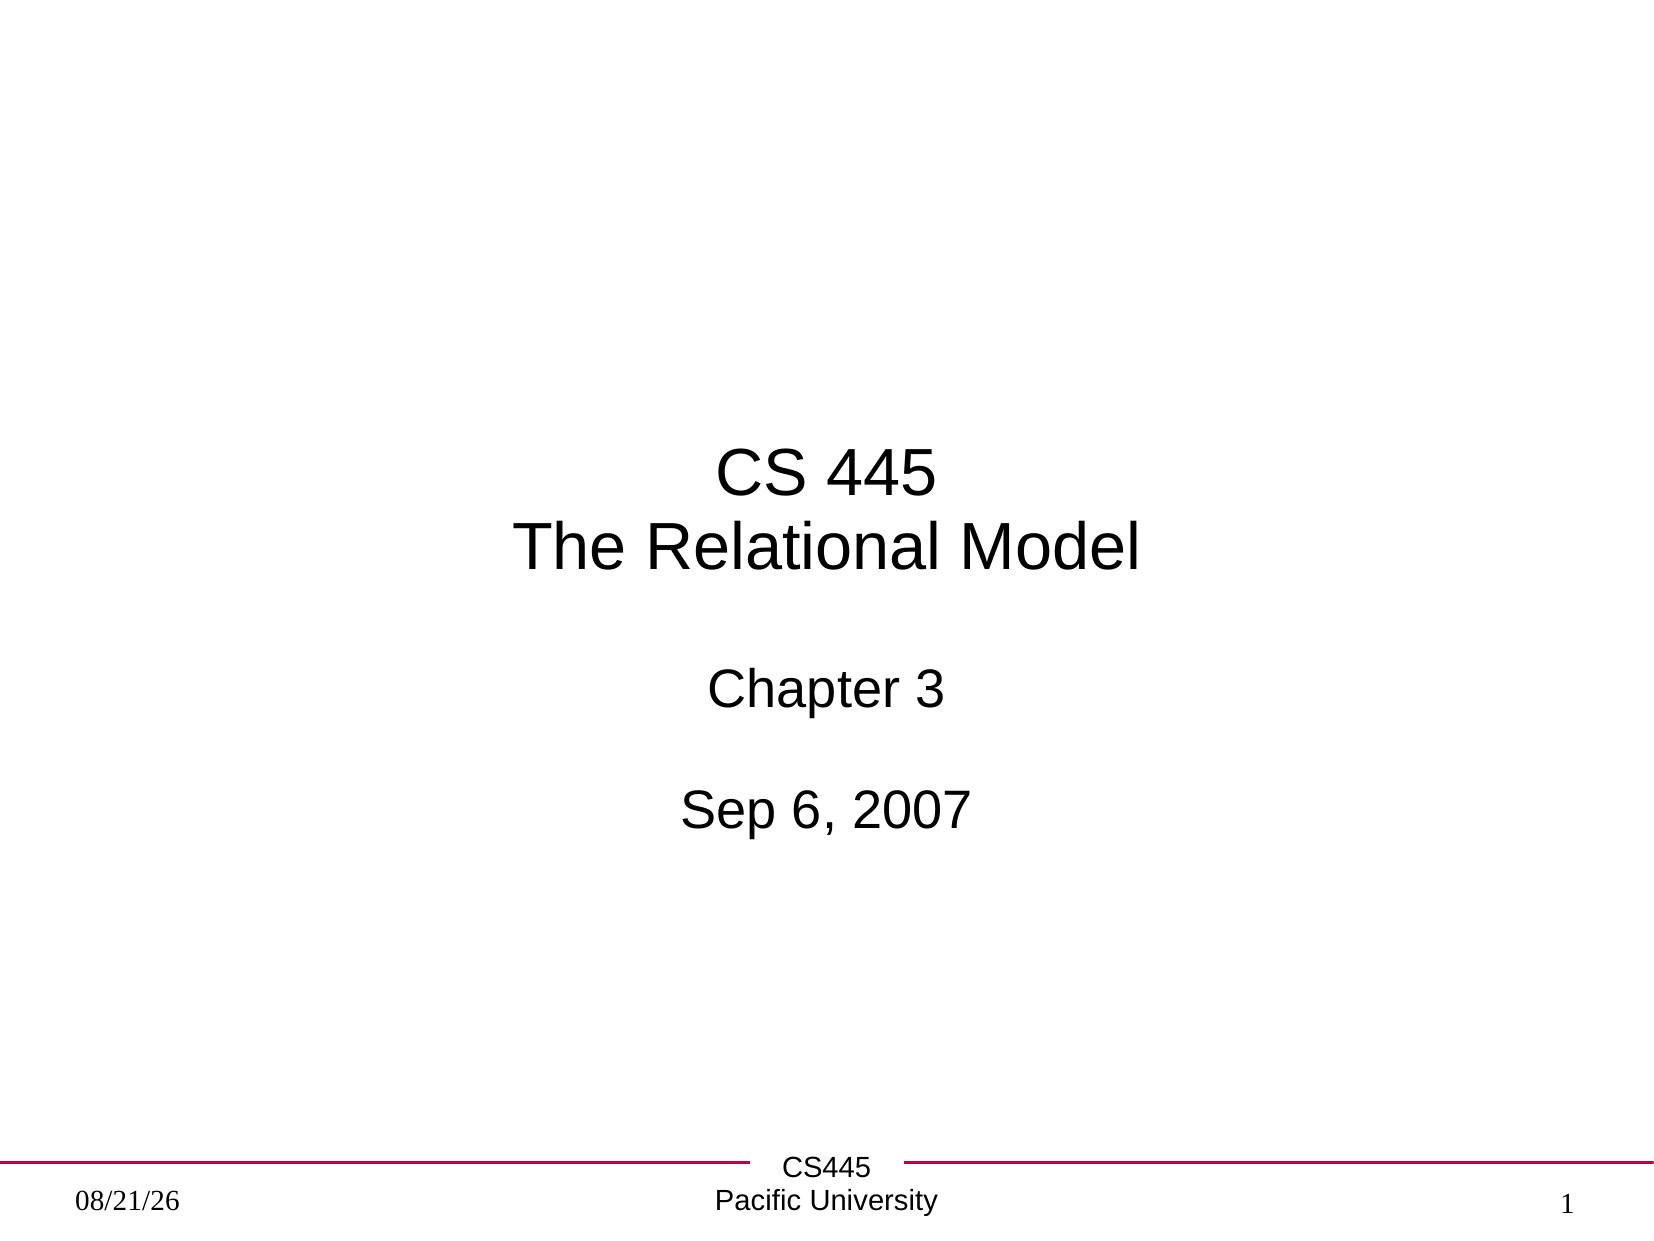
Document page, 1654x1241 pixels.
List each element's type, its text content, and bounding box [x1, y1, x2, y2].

subtitle CS 445 The Relational Model Chapter 3 Sep 6, 2007 [82, 157, 1571, 1118]
